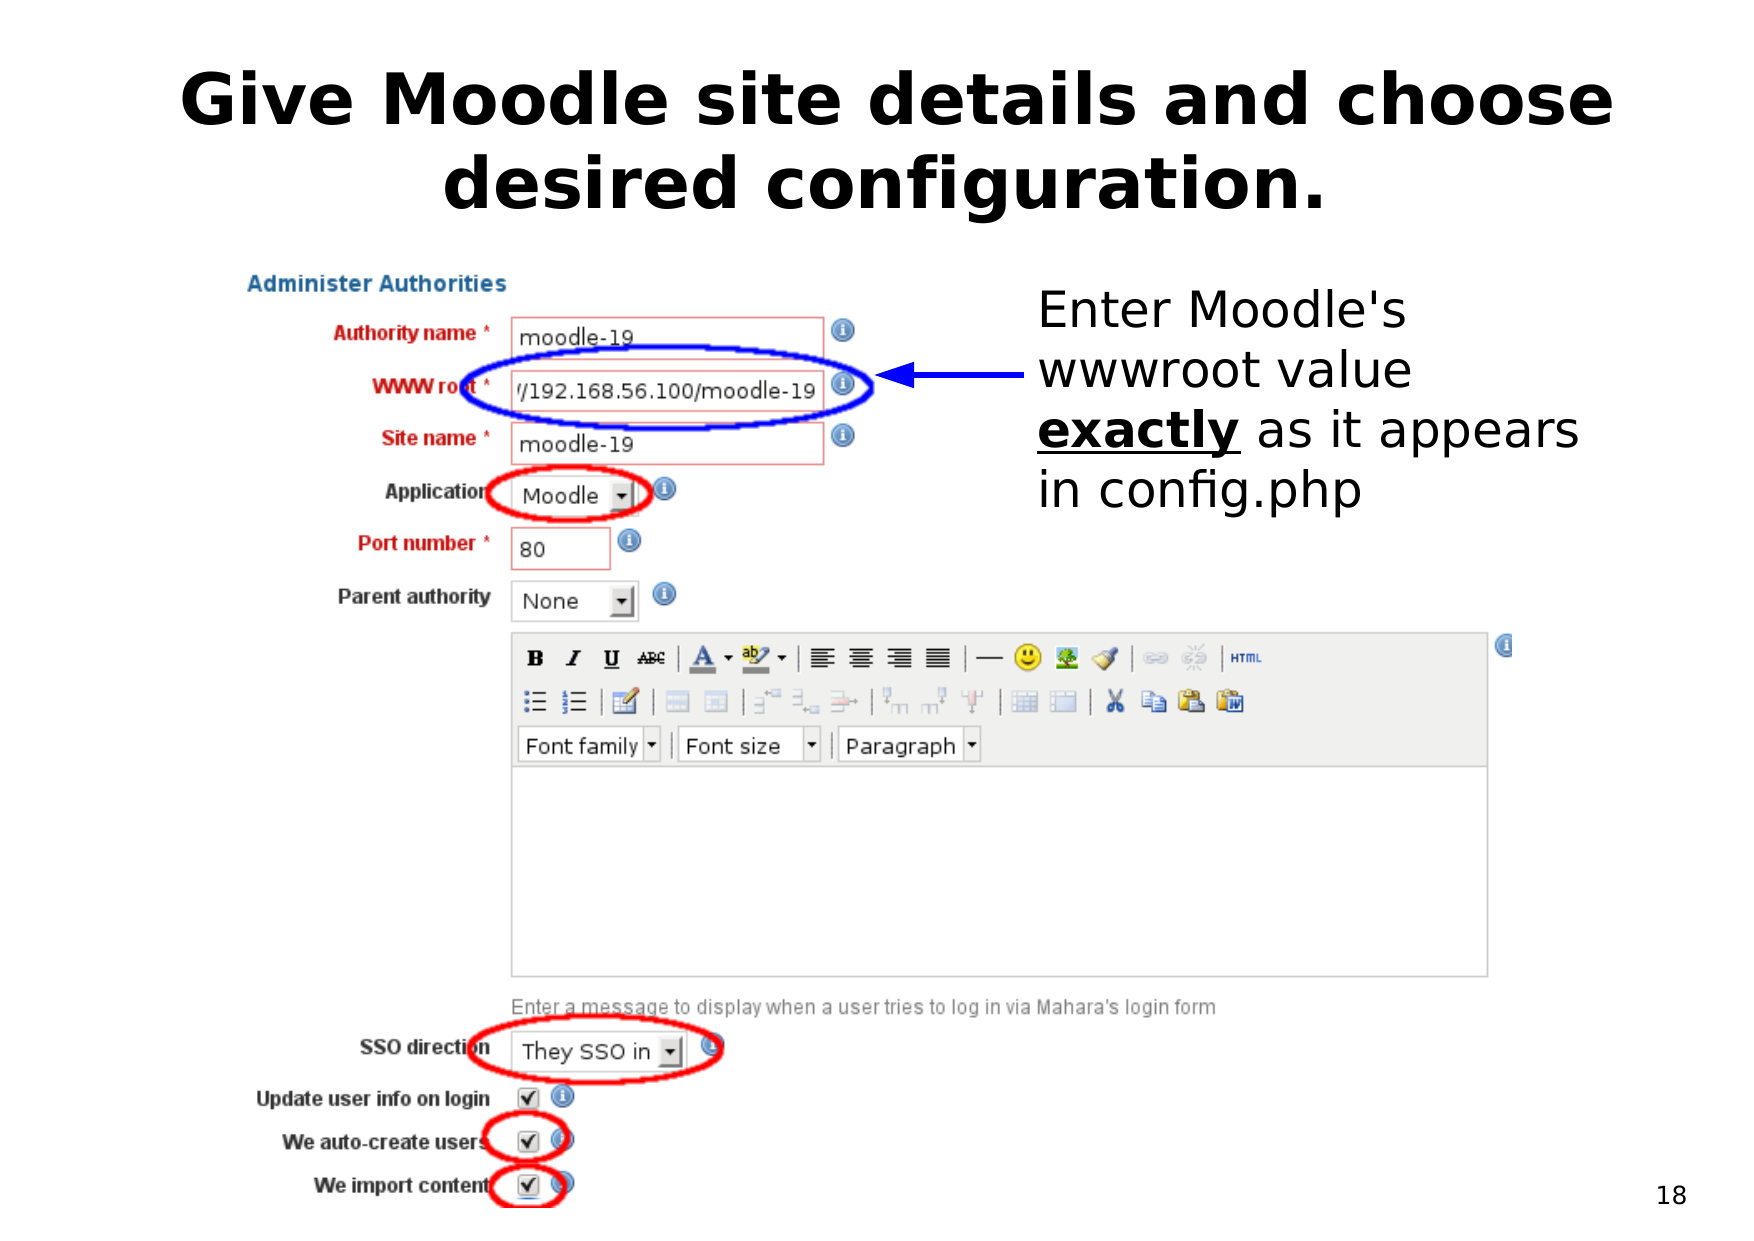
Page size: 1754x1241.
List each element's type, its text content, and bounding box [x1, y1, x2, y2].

title Give Moodle site details and choose desired configuration. [59, 45, 1713, 231]
text_box Enter Moodle's wwwroot value exactly as it appears in config.php [1022, 270, 1596, 586]
picture [241, 262, 1512, 1208]
